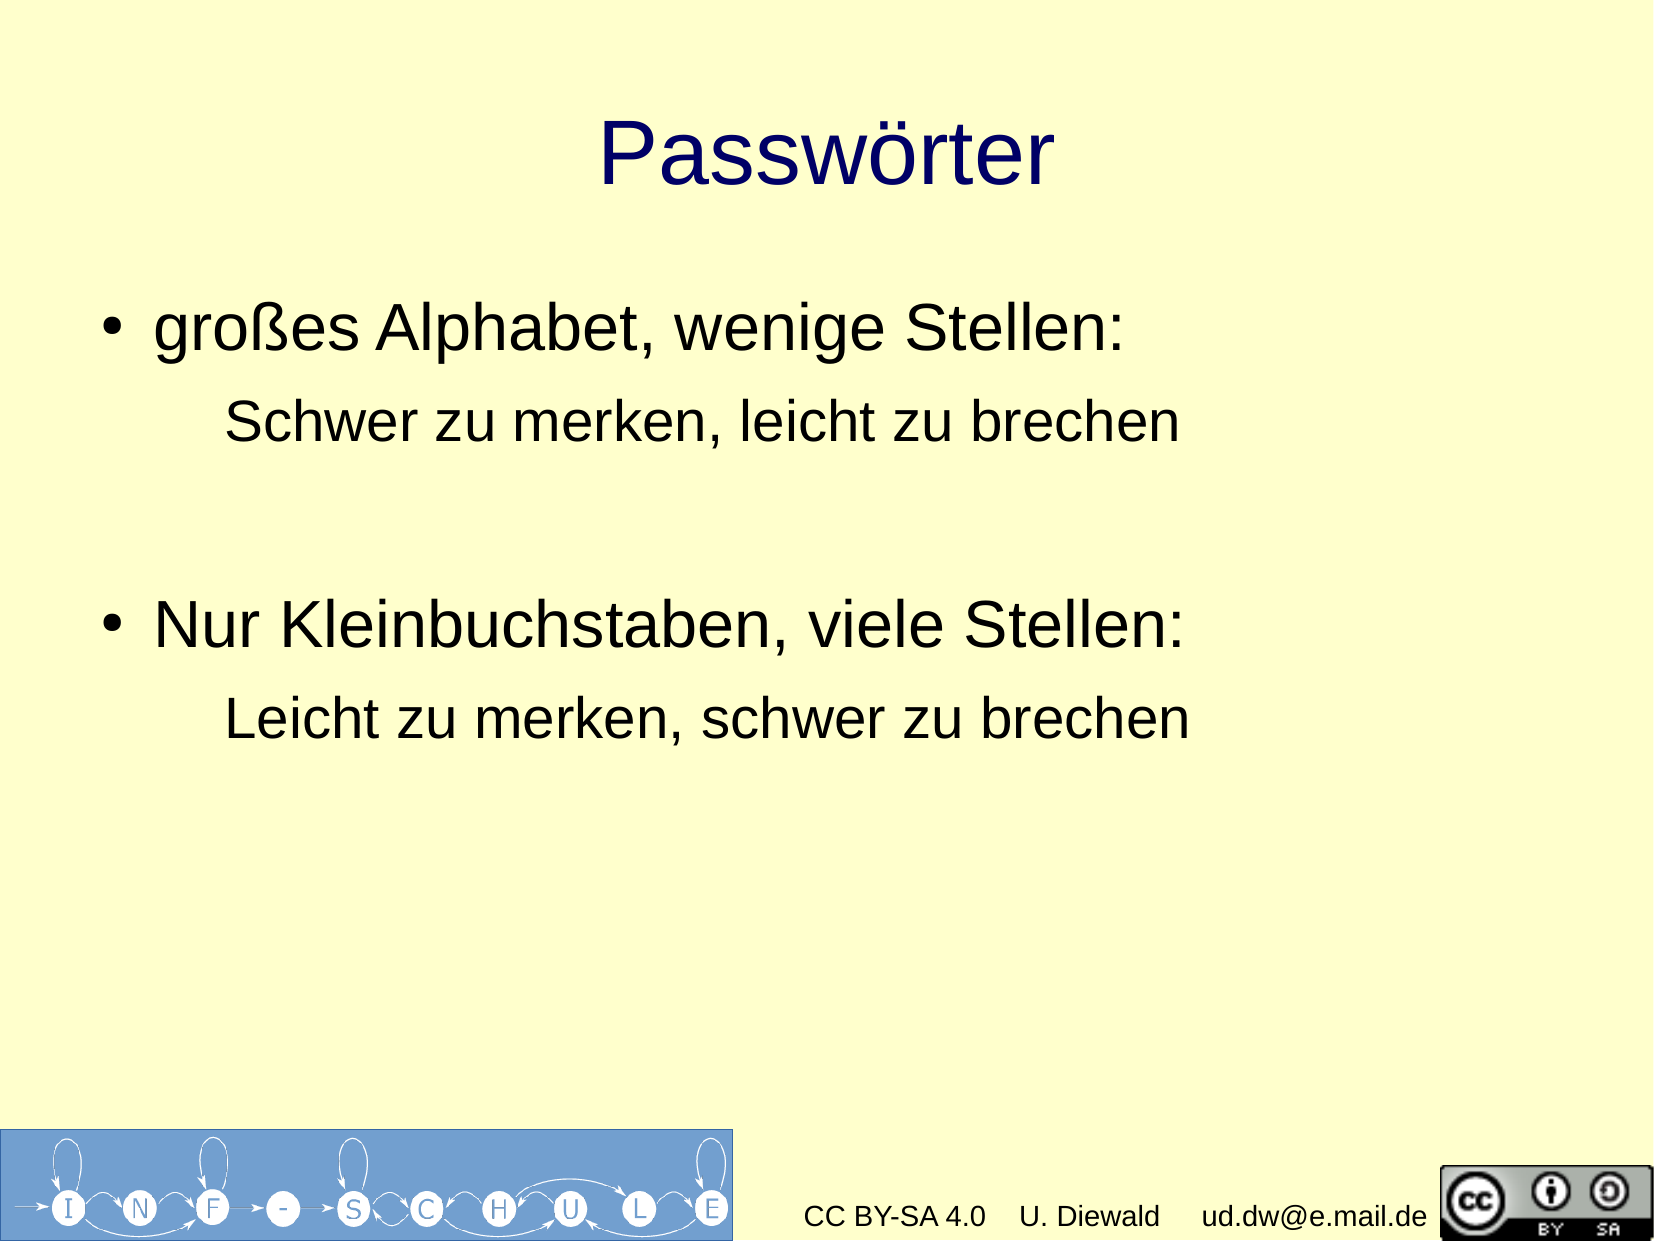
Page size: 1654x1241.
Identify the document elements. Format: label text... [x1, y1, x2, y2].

picture [11, 1133, 733, 1240]
title Passwörter [82, 49, 1571, 257]
picture [1440, 1165, 1654, 1241]
list großes Alphabet, wenige Stellen: Schwer zu merken, leicht zu brechen Nur Kleinbuchstaben, viele Stellen: Leicht zu merken, schwer zu brechen [82, 290, 1571, 1010]
